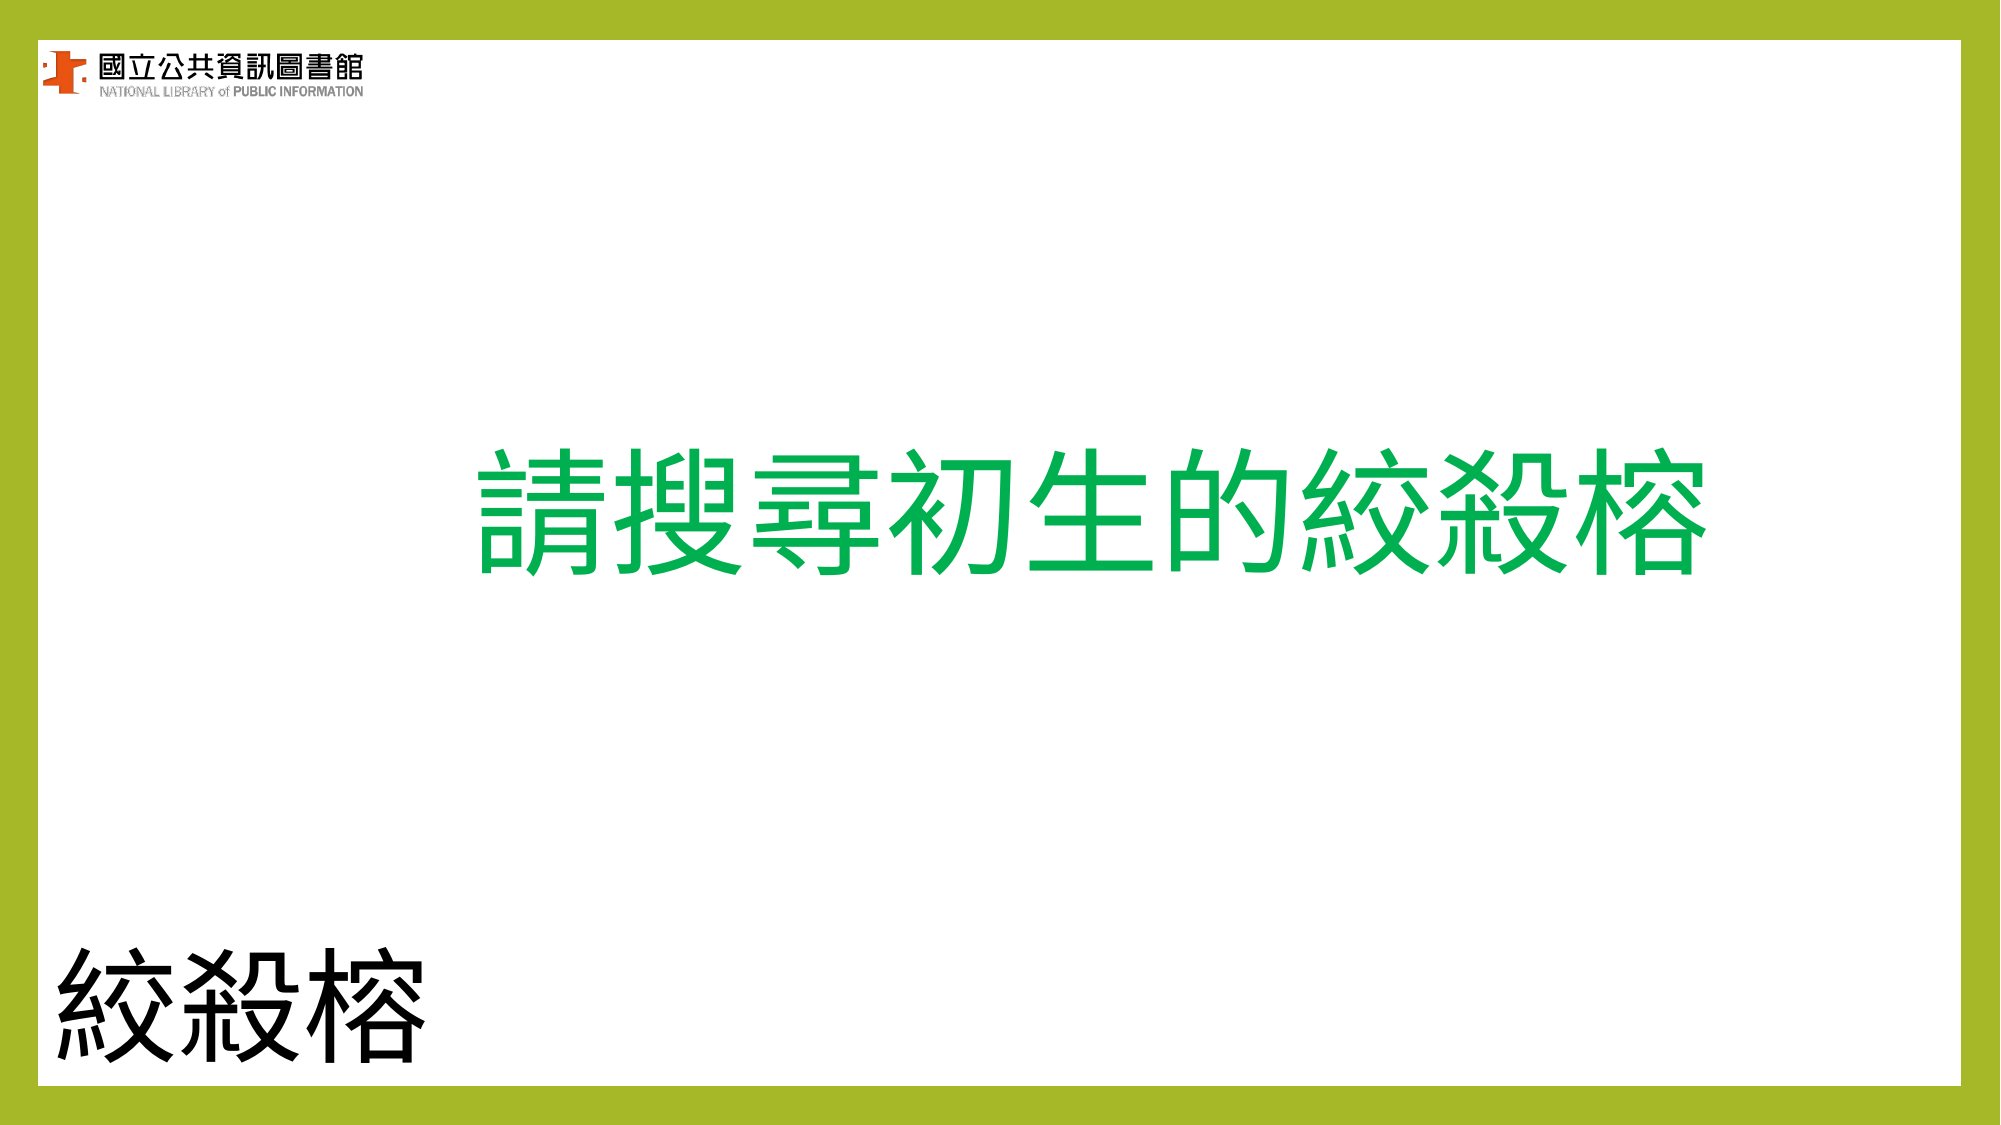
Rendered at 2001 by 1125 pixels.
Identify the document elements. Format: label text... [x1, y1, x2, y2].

text_box 絞殺榕 [38, 920, 590, 1088]
text_box 請搜尋初生的絞殺榕 [457, 419, 1738, 601]
